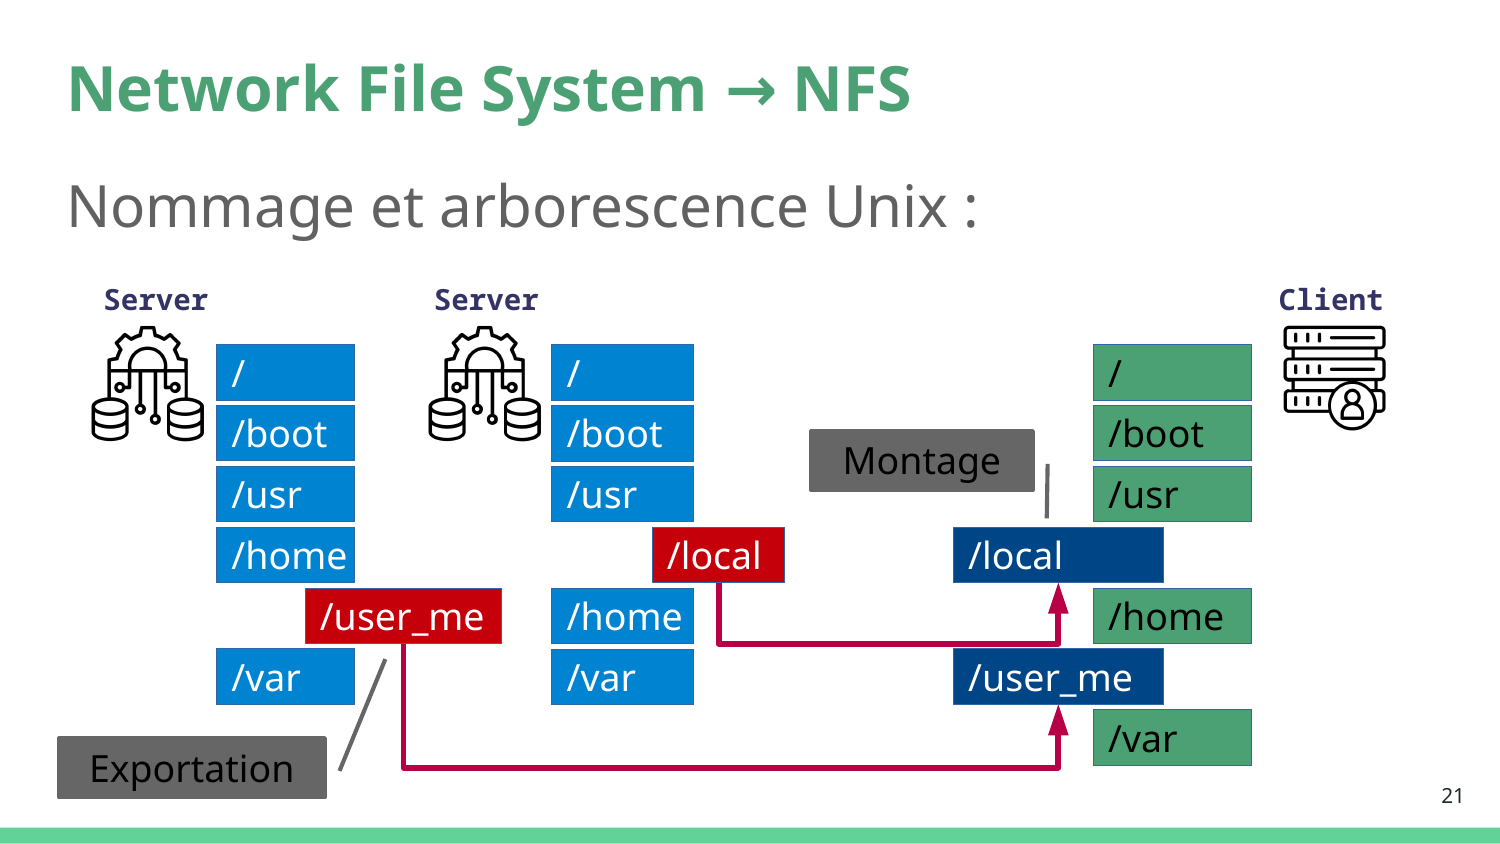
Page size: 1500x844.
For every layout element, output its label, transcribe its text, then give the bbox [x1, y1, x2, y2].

title Network File System → NFS [51, 23, 1449, 117]
text_box /usr [1093, 466, 1252, 522]
text_box Server [88, 272, 225, 326]
text_box / [1093, 344, 1252, 401]
text_box /var [1093, 709, 1252, 766]
text_box /user_me [305, 588, 502, 644]
text_box /home [551, 588, 694, 644]
text_box /local [652, 527, 785, 583]
slide_number <numéro> [1389, 764, 1480, 830]
text_box /boot [216, 405, 355, 461]
text_box /home [216, 527, 355, 583]
text_box / [216, 344, 355, 401]
text_box /var [551, 649, 694, 705]
text_box /local [953, 527, 1164, 583]
text_box /home [1093, 588, 1252, 644]
text_box /user_me [953, 648, 1164, 705]
text_box / [551, 344, 694, 401]
text_box Montage [811, 431, 1033, 490]
text_box /boot [1093, 405, 1252, 461]
text_box /usr [216, 466, 355, 522]
picture [425, 326, 544, 443]
text_box Client [1263, 271, 1444, 331]
text_box /var [216, 648, 355, 705]
picture [88, 326, 207, 443]
text_box /boot [551, 405, 694, 462]
text_box Exportation [59, 738, 325, 797]
list Nommage et arborescence Unix : [51, 144, 1477, 266]
text_box Server [419, 272, 556, 326]
picture [1281, 331, 1388, 432]
text_box /usr [551, 466, 694, 522]
